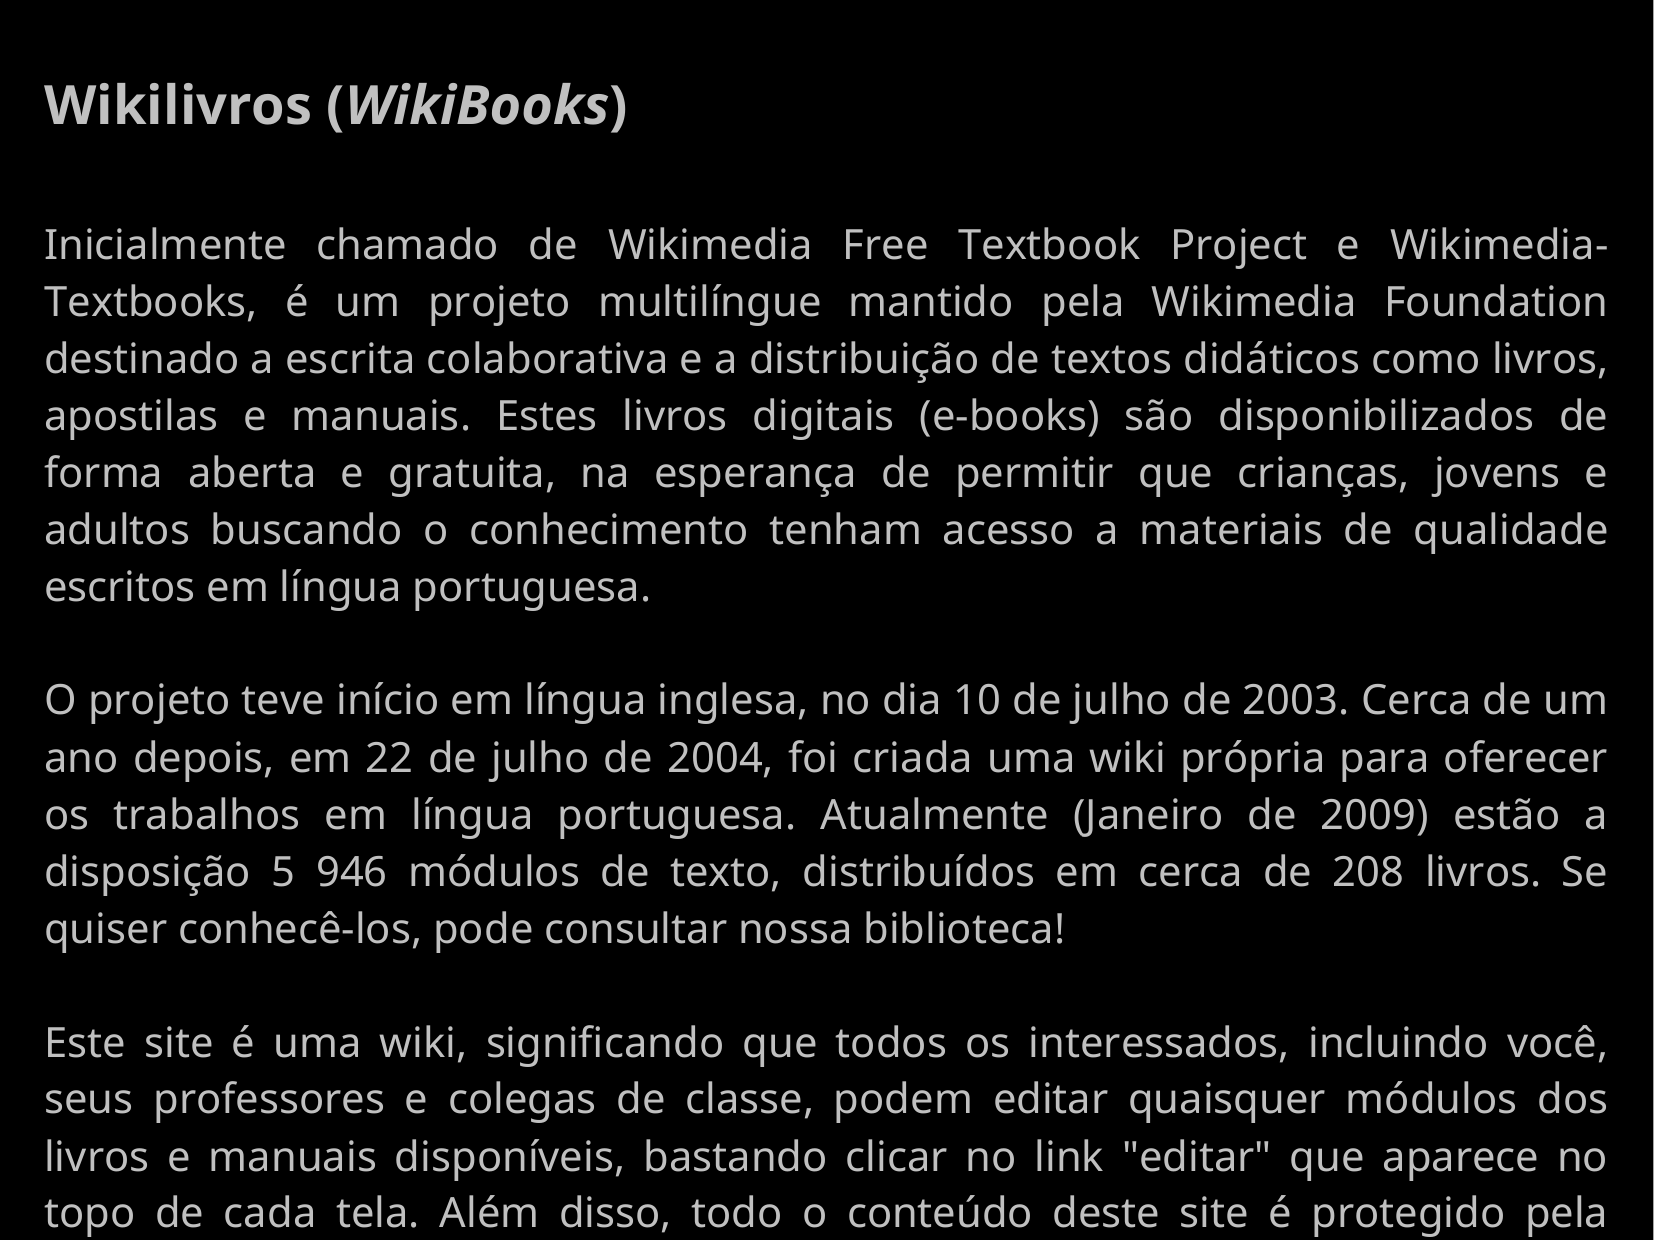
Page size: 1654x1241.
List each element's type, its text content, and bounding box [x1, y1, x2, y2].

text_box Wikilivros (WikiBooks) Inicialmente chamado de Wikimedia Free Textbook Project e Wikimedia-Textbooks, é um projeto multilíngue mantido pela Wikimedia Foundation destinado a escrita colaborativa e a distribuição de textos didáticos como livros, apostilas e manuais. Estes livros digitais (e-books) são disponibilizados de forma aberta e gratuita, na esperança de permitir que crianças, jovens e adultos buscando o conhecimento tenham acesso a materiais de qualidade escritos em língua portuguesa. O projeto teve início em língua inglesa, no dia 10 de julho de 2003. Cerca de um ano depois, em 22 de julho de 2004, foi criada uma wiki própria para oferecer os trabalhos em língua portuguesa. Atualmente (Janeiro de 2009) estão a disposição 5 946 módulos de texto, distribuídos em cerca de 208 livros. Se quiser conhecê-los, pode consultar nossa biblioteca! Este site é uma wiki, significando que todos os interessados, incluindo você, seus professores e colegas de classe, podem editar quaisquer módulos dos livros e manuais disponíveis, bastando clicar no link "editar" que aparece no topo de cada tela. Além disso, todo o conteúdo deste site é protegido pela licença GNU Free Documentation. Ou seja, enquanto as contribuições são devidamente creditadas a seus autores, os direitos de cópia inclusos nesta licença de copyleft garantem que o conteúdo dos livros sempre possa ser reproduzido, melhorado e distribuído livremente, desde que sejam seguidas algumas regras simples. [29, 59, 1625, 1241]
